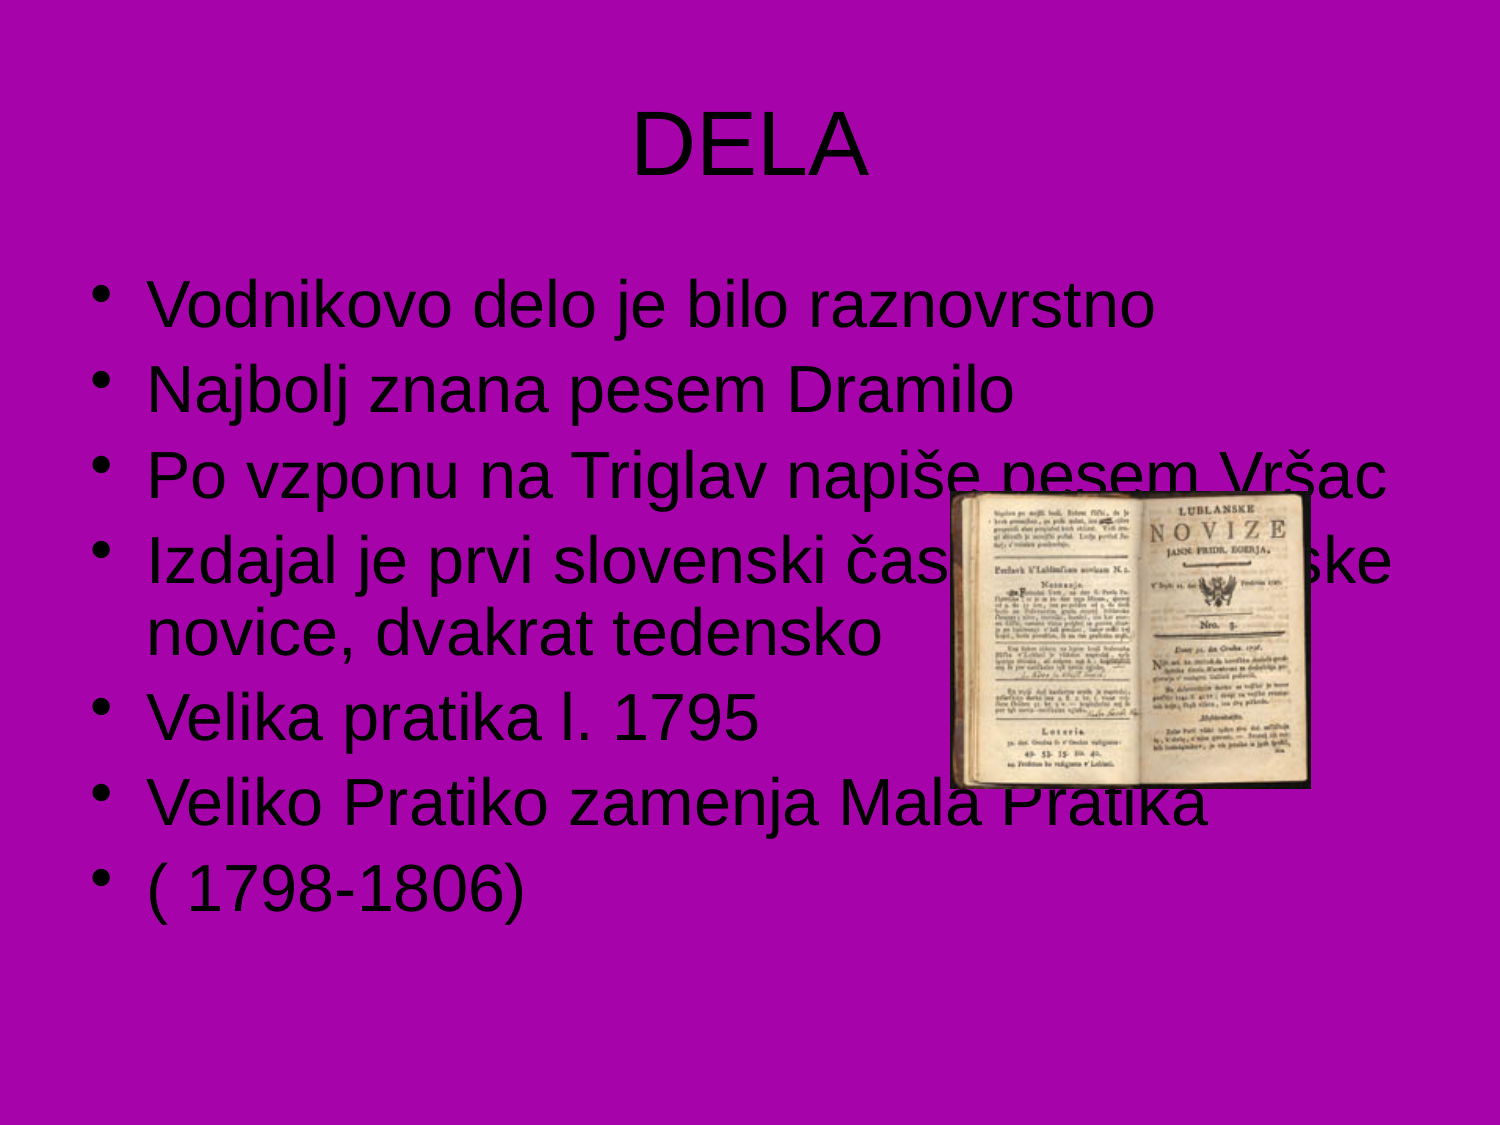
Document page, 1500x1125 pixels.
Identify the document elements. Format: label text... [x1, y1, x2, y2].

list Vodnikovo delo je bilo raznovrstno Najbolj znana pesem Dramilo Po vzponu na Triglav napiše pesem Vršac Izdajal je prvi slovenski časopis Lublanske novice, dvakrat tedensko Velika pratika l. 1795 Veliko Pratiko zamenja Mala Pratika ( 1798-1806) [75, 262, 1425, 1005]
picture [950, 491, 1311, 789]
title DELA [75, 45, 1425, 233]
